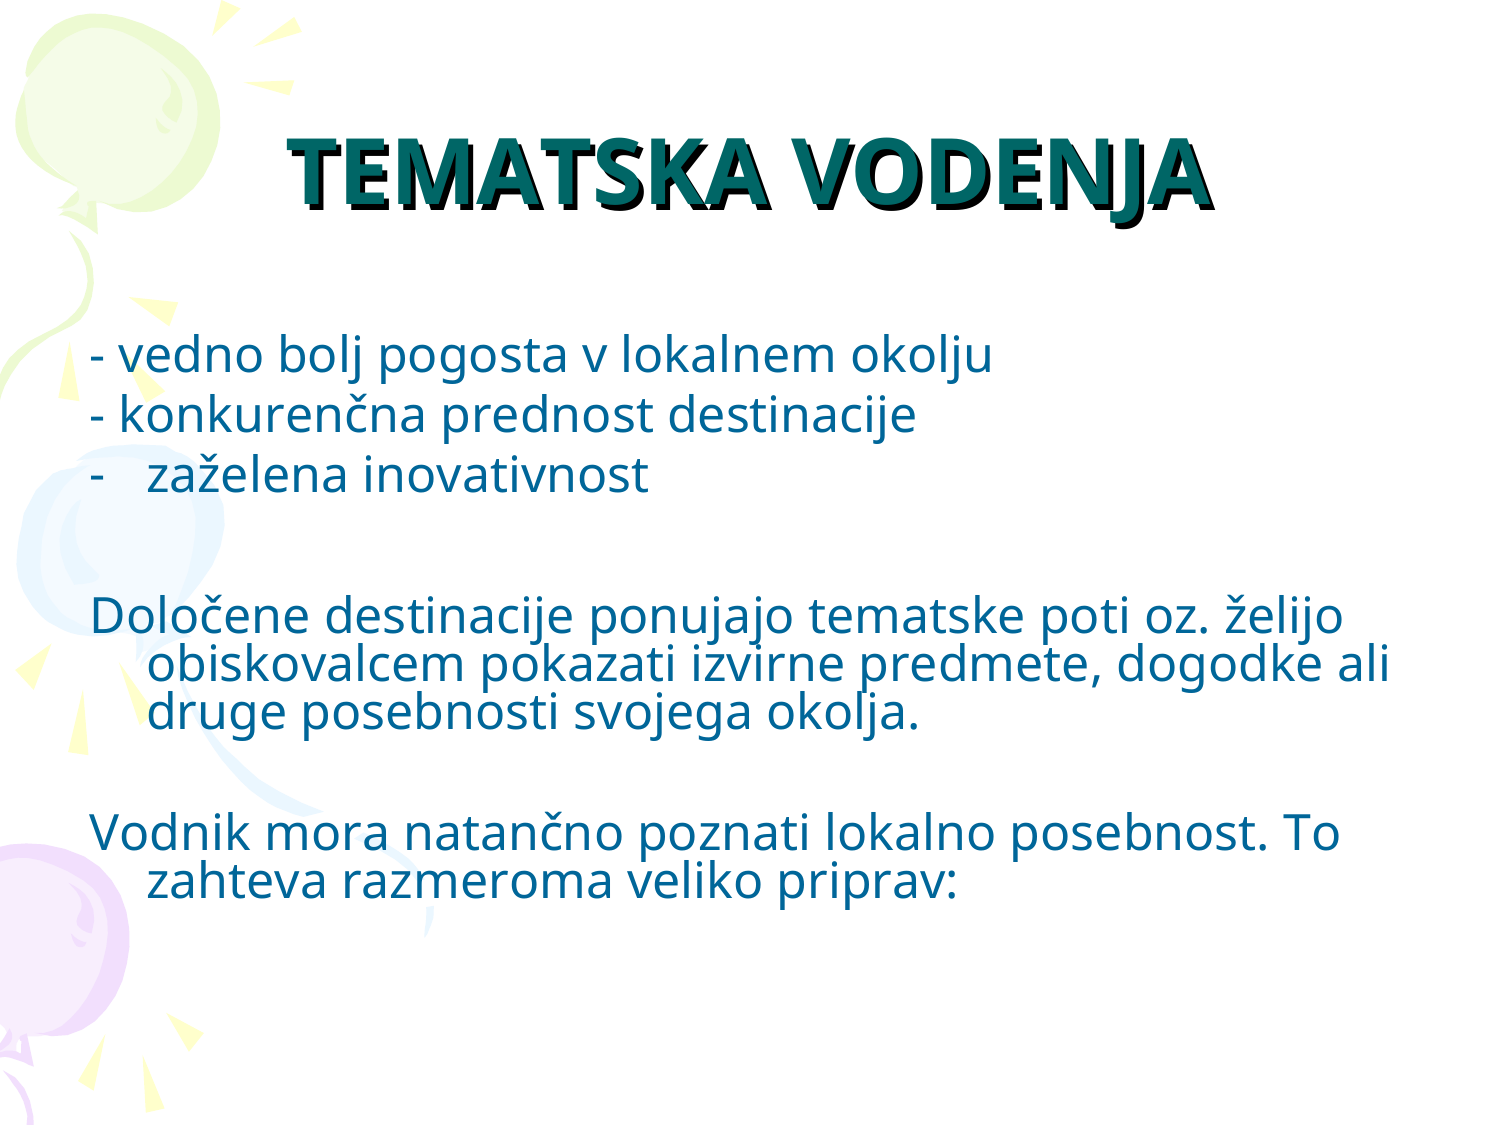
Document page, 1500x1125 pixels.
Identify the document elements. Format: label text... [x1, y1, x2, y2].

title TEMATSKA VODENJA [72, 16, 1426, 233]
list - vedno bolj pogosta v lokalnem okolju - konkurenčna prednost destinacije zaželena inovativnost Določene destinacije ponujajo tematske poti oz. želijo obiskovalcem pokazati izvirne predmete, dogodke ali druge posebnosti svojega okolja. Vodnik mora natančno poznati lokalno posebnost. To zahteva razmeroma veliko priprav: [75, 262, 1426, 994]
